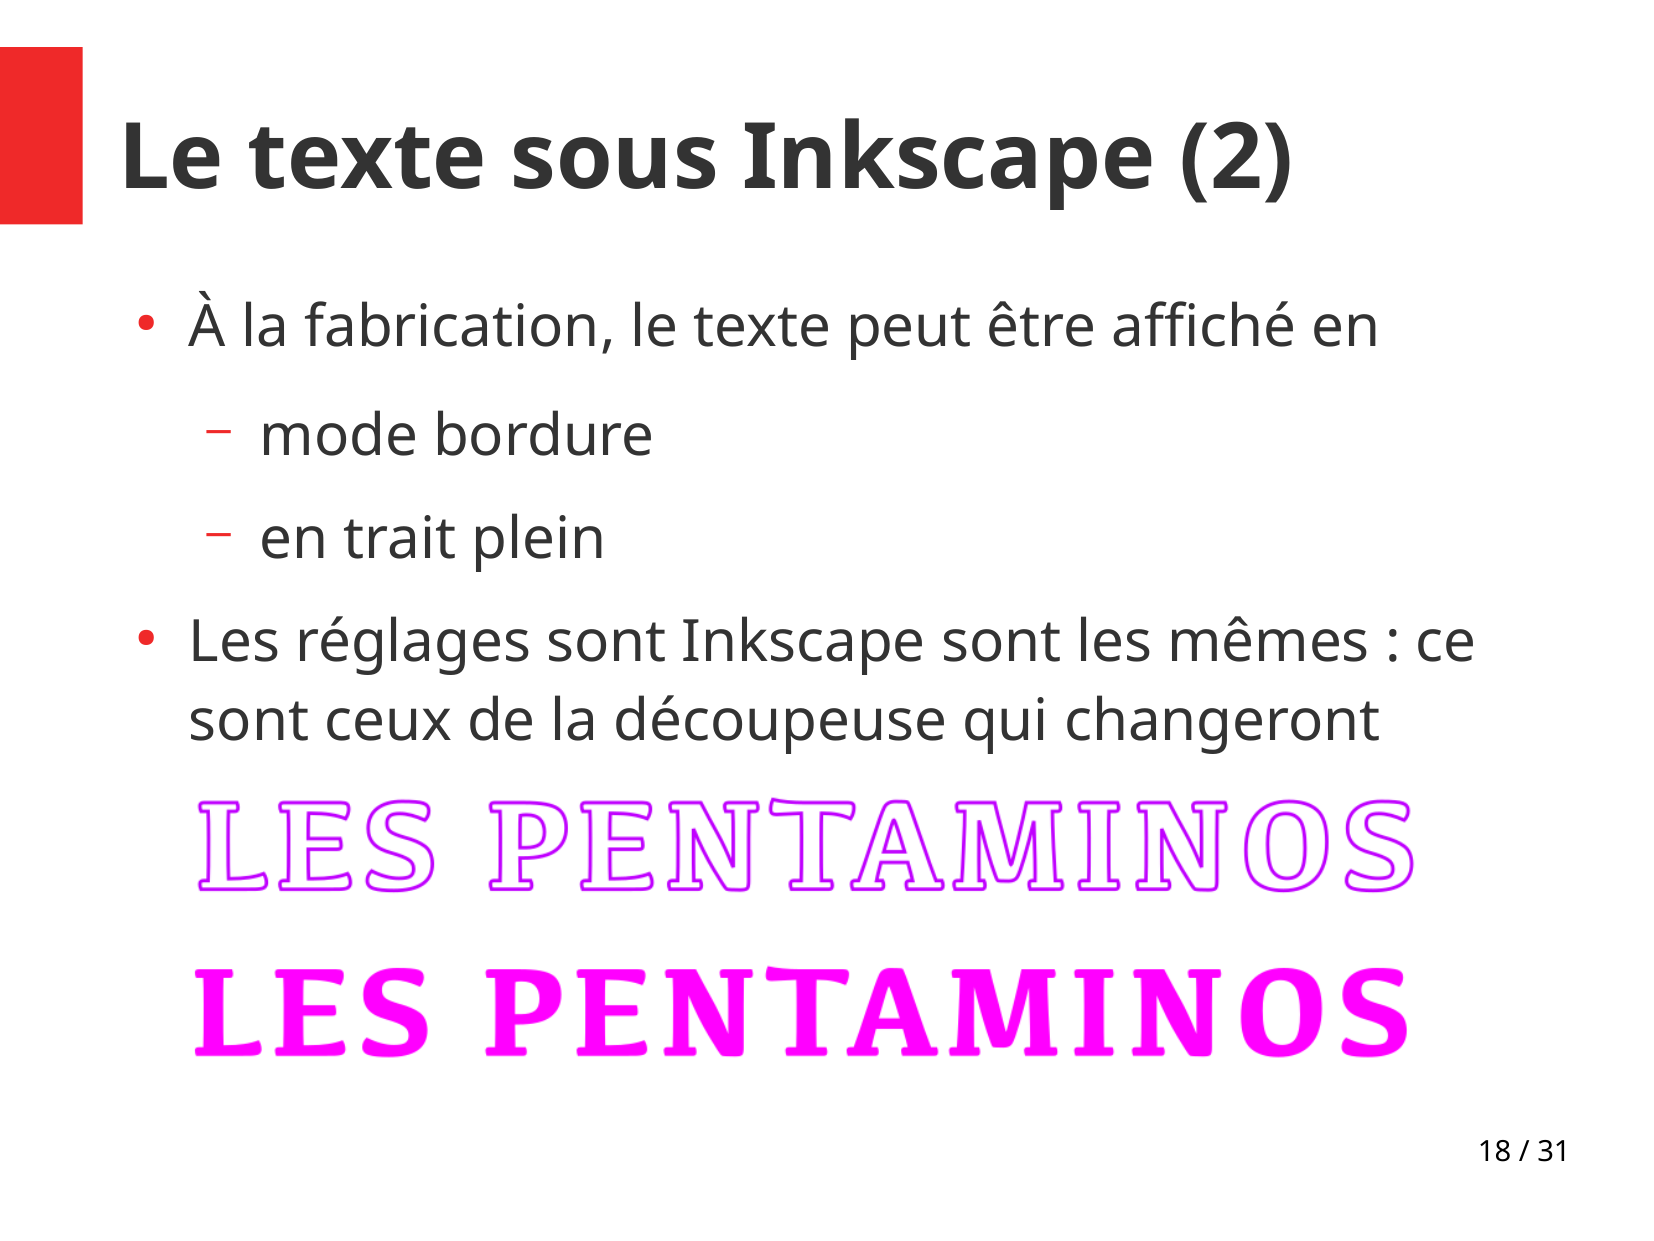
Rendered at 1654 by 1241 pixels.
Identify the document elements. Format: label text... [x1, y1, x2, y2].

title Le texte sous Inkscape (2) [118, 49, 1571, 257]
list À la fabrication, le texte peut être affiché en mode bordure en trait plein Les réglages sont Inkscape sont les mêmes : ce sont ceux de la découpeuse qui changeront [118, 284, 1536, 1004]
picture [153, 768, 1465, 1111]
